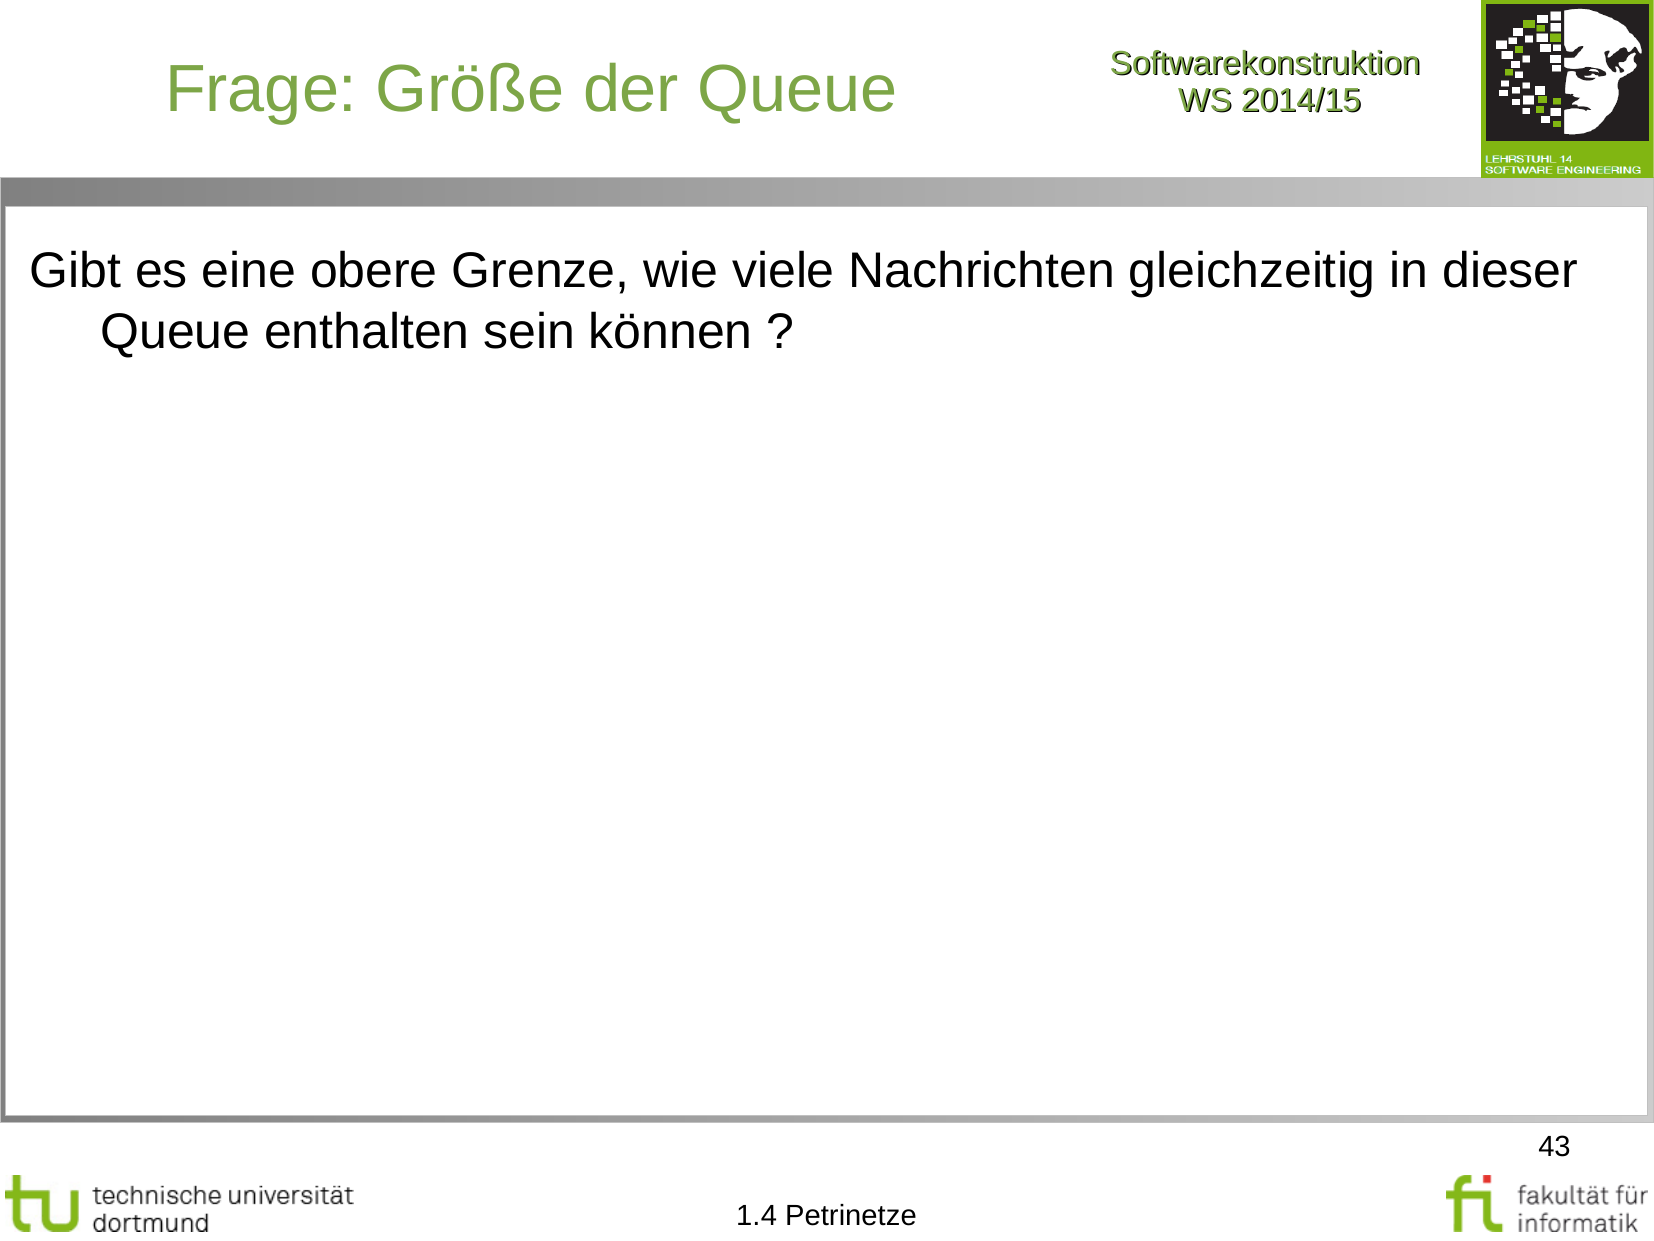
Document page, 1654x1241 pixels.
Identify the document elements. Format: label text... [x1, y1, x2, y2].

picture [1481, 0, 1654, 178]
title Frage: Größe der Queue [0, 7, 1064, 170]
list Gibt es eine obere Grenze, wie viele Nachrichten gleichzeitig in dieser Queue enthalten sein können ? [29, 236, 1625, 1040]
picture [1446, 1175, 1648, 1232]
picture [5, 1175, 354, 1232]
